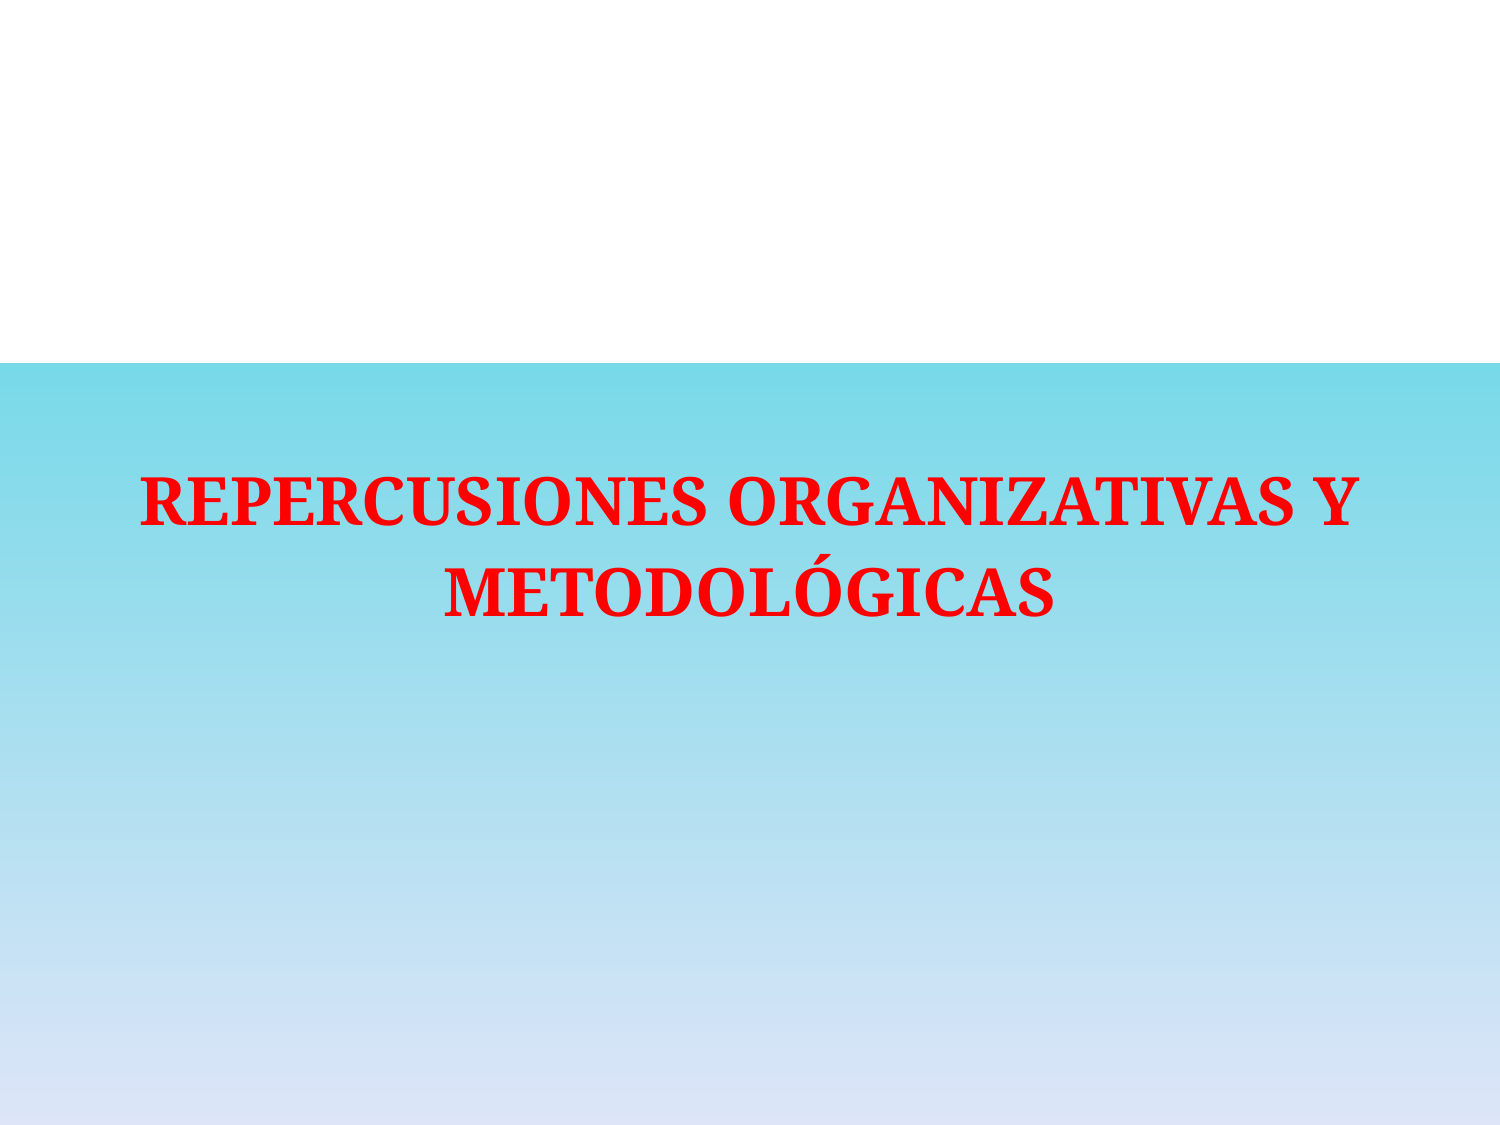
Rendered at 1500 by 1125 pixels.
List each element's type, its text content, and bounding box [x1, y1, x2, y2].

text_box REPERCUSIONES ORGANIZATIVAS Y METODOLÓGICAS [0, 363, 1500, 1125]
